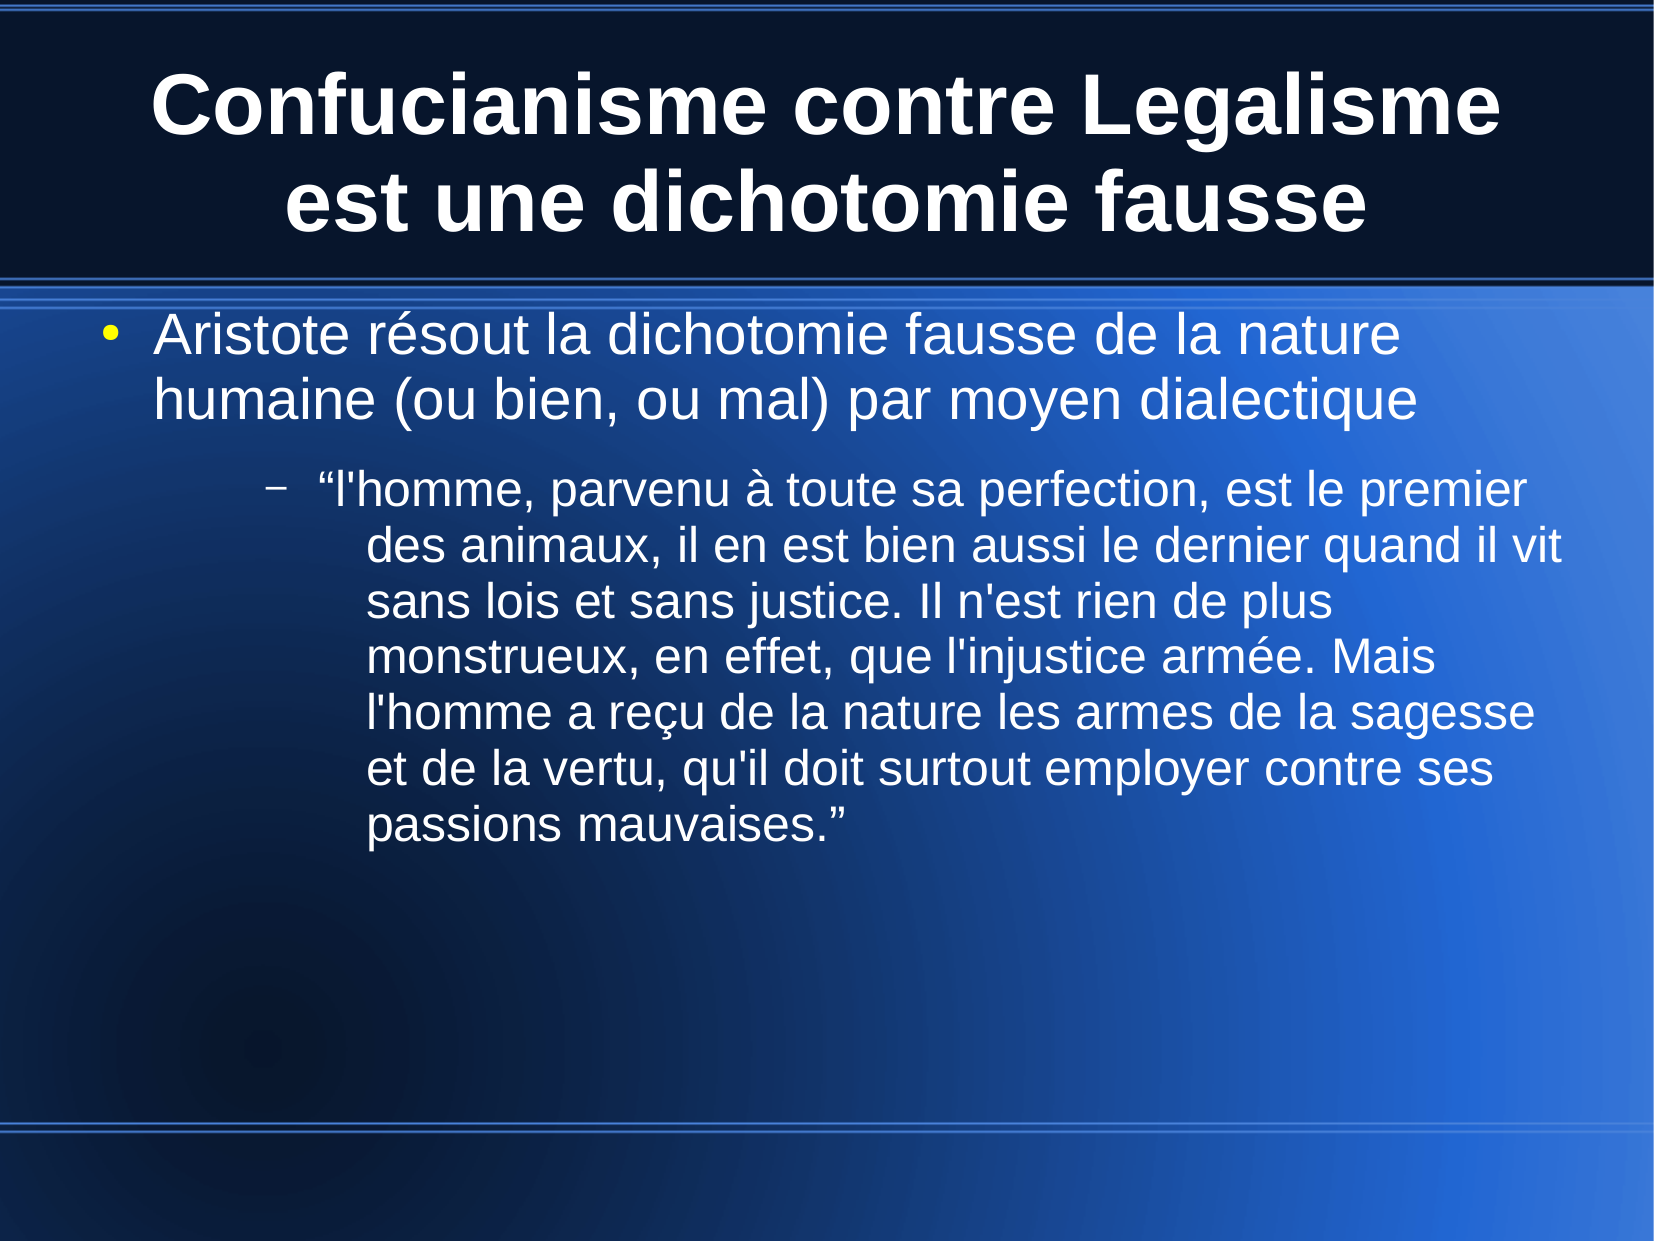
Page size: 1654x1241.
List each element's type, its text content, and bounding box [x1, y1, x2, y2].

list Aristote résout la dichotomie fausse de la nature humaine (ou bien, ou mal) par moyen dialectique “l'homme, parvenu à toute sa perfection, est le premier des animaux, il en est bien aussi le dernier quand il vit sans lois et sans justice. Il n'est rien de plus monstrueux, en effet, que l'injustice armée. Mais l'homme a reçu de la nature les armes de la sagesse et de la vertu, qu'il doit surtout employer contre ses passions mauvaises.” [82, 302, 1571, 1138]
picture [0, 0, 1654, 1241]
title Confucianisme contre Legalisme est une dichotomie fausse [82, 49, 1571, 257]
